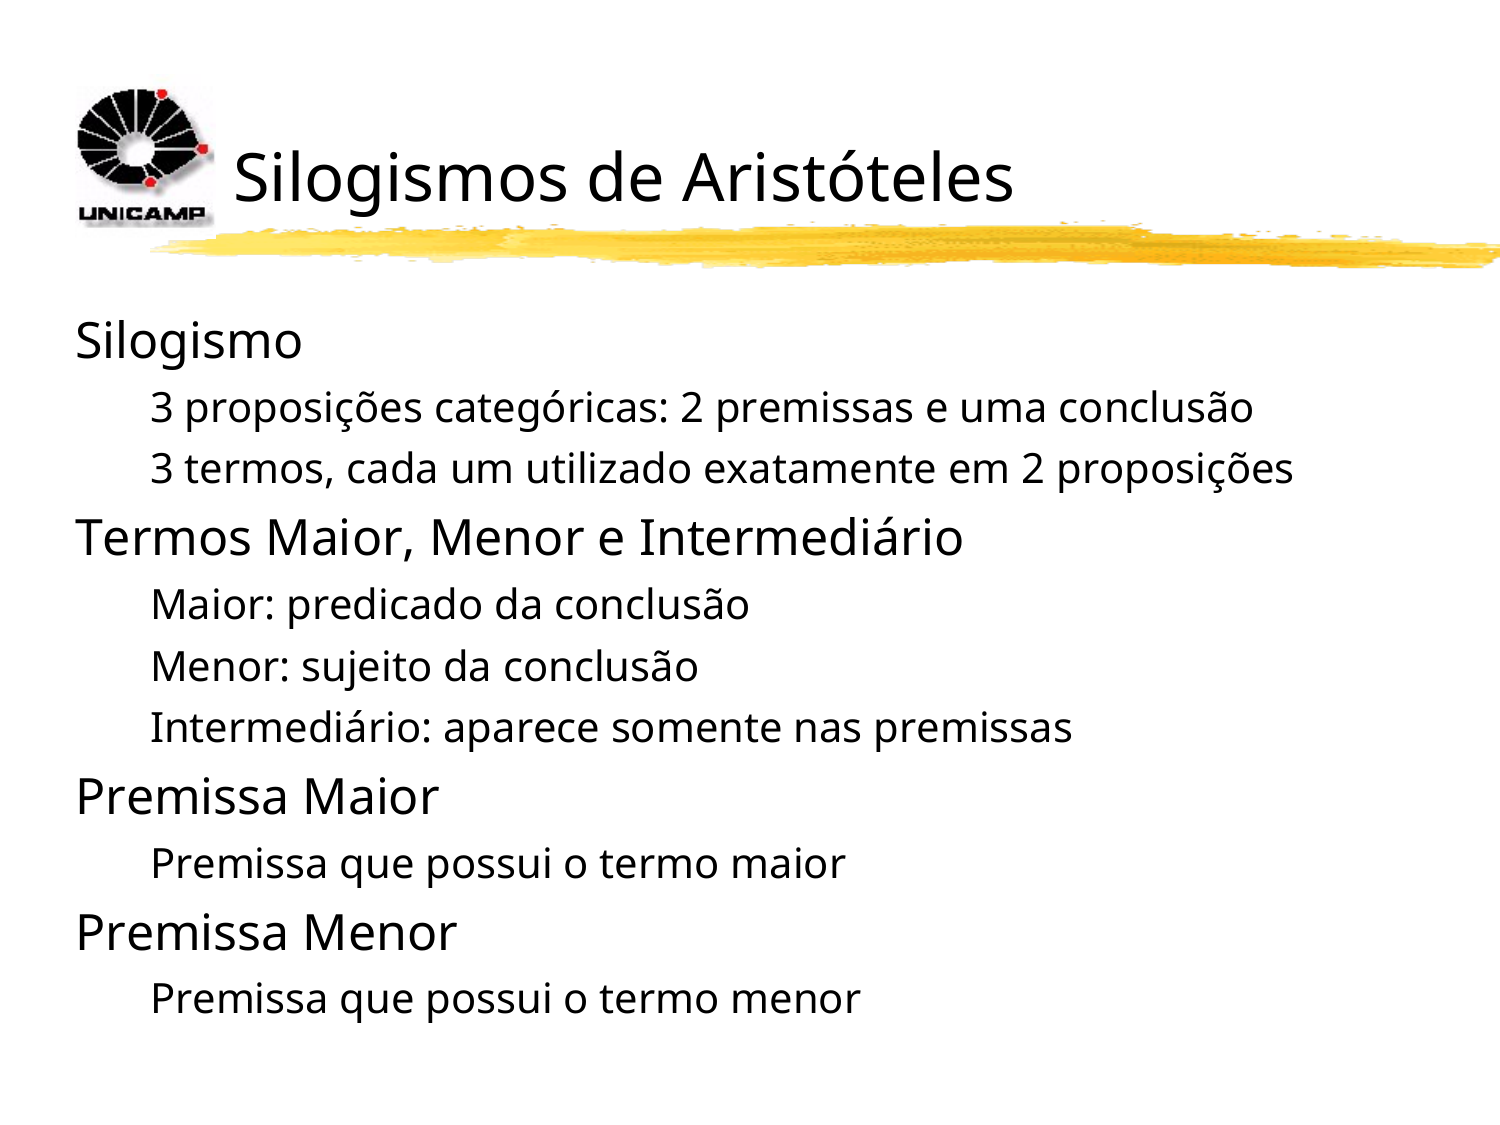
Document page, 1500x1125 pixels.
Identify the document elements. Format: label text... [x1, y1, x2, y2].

picture [75, 74, 1500, 279]
title Silogismos de Aristóteles [233, 44, 1434, 218]
list Silogismo 3 proposições categóricas: 2 premissas e uma conclusão 3 termos, cada um utilizado exatamente em 2 proposições Termos Maior, Menor e Intermediário Maior: predicado da conclusão Menor: sujeito da conclusão Intermediário: aparece somente nas premissas Premissa Maior Premissa que possui o termo maior Premissa Menor Premissa que possui o termo menor [74, 309, 1417, 980]
